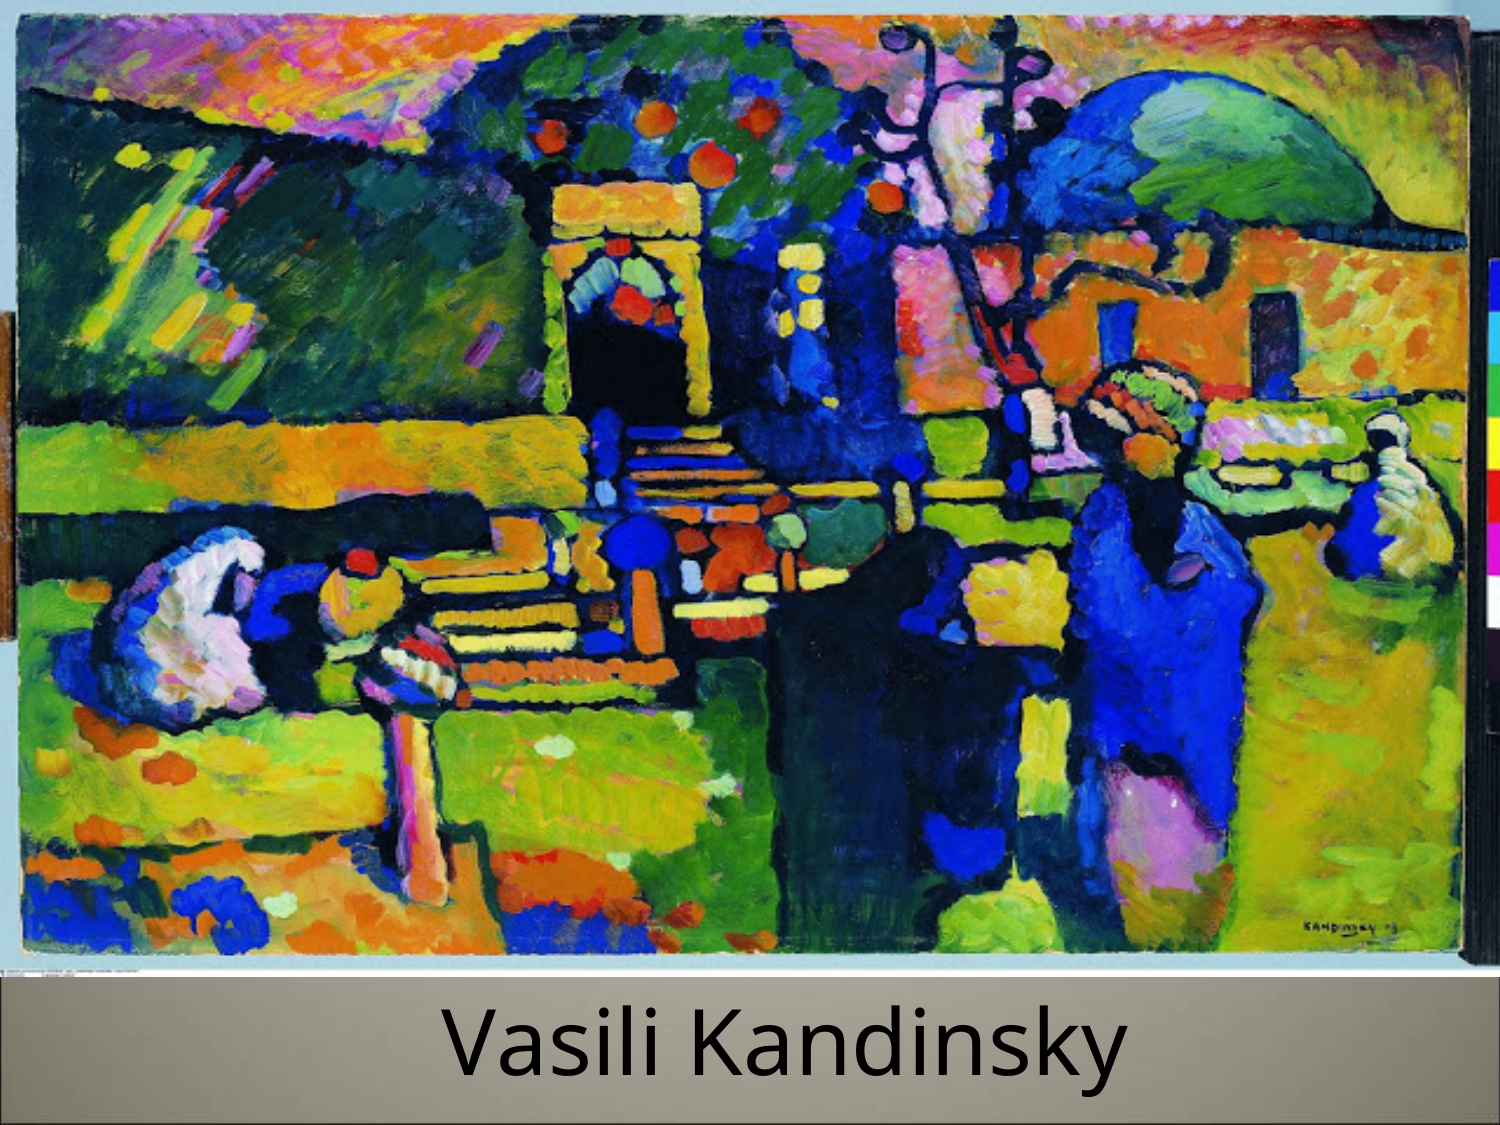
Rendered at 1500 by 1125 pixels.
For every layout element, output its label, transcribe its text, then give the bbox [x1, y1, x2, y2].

text_box Vasili Kandinsky [360, 976, 1211, 1102]
picture [0, 0, 1500, 1125]
